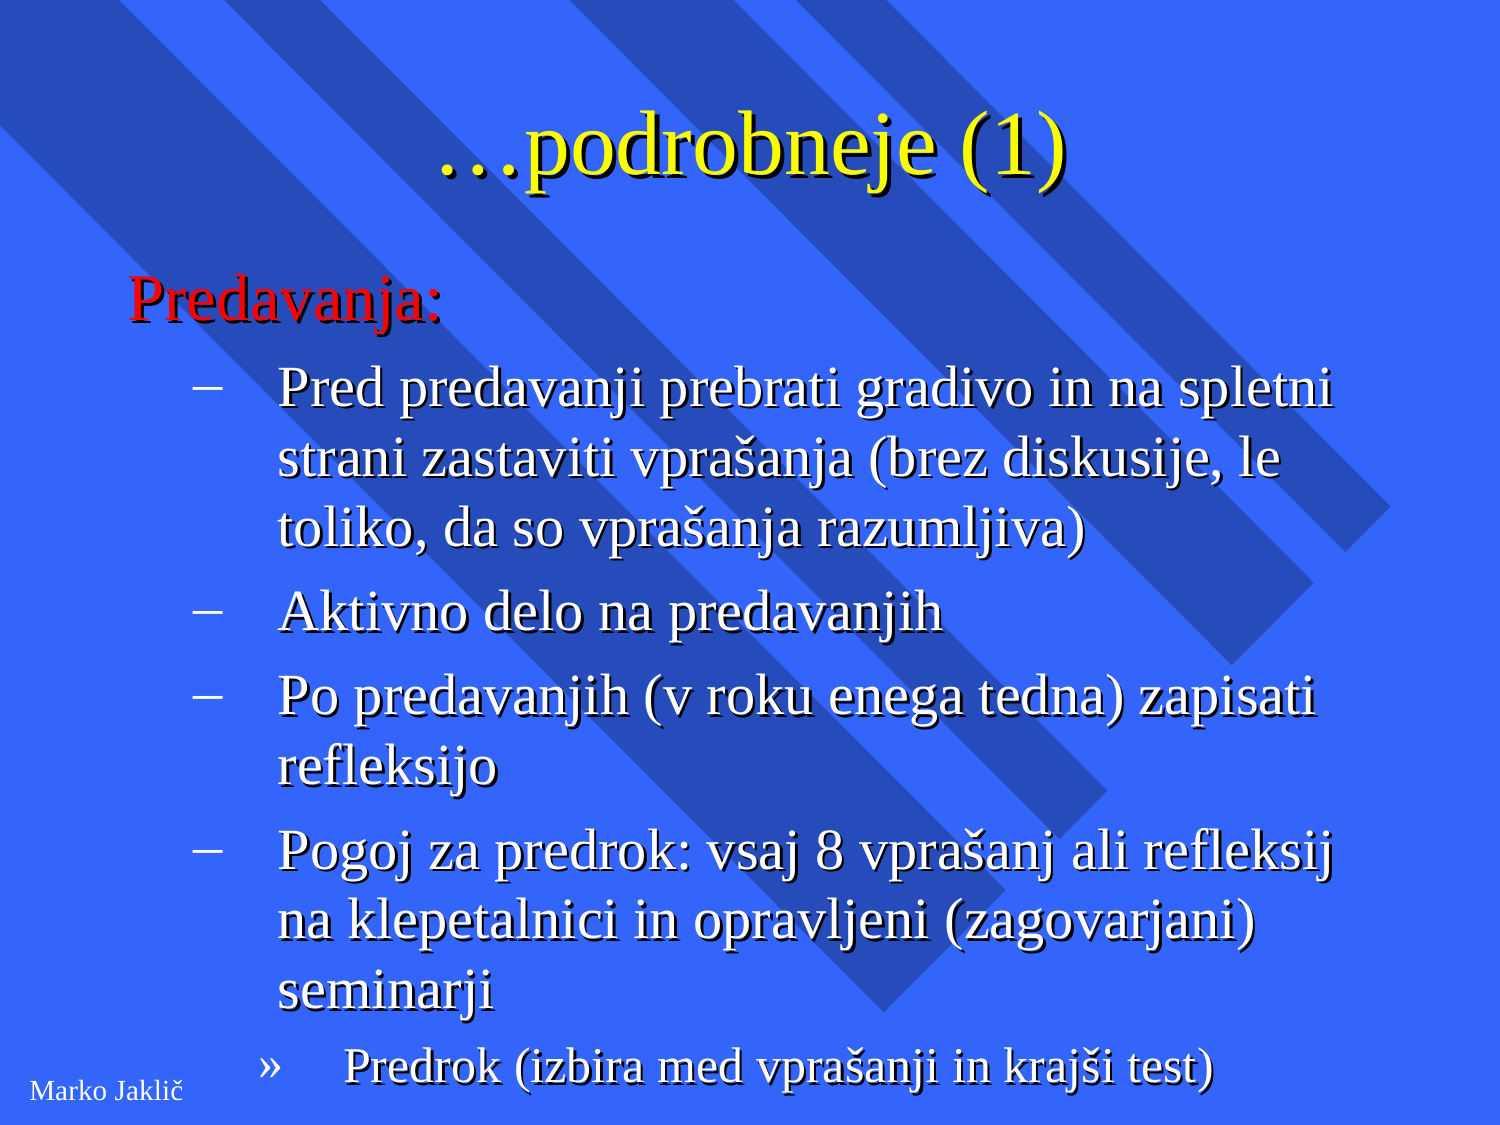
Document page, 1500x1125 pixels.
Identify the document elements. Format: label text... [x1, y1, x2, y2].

title …podrobneje (1) [112, 37, 1388, 238]
list Predavanja: Pred predavanji prebrati gradivo in na spletni strani zastaviti vprašanja (brez diskusije, le toliko, da so vprašanja razumljiva) Aktivno delo na predavanjih Po predavanjih (v roku enega tedna) zapisati refleksijo Pogoj za predrok: vsaj 8 vprašanj ali refleksij na klepetalnici in opravljeni (zagovarjani) seminarji Predrok (izbira med vprašanji in krajši test) [112, 246, 1388, 1102]
